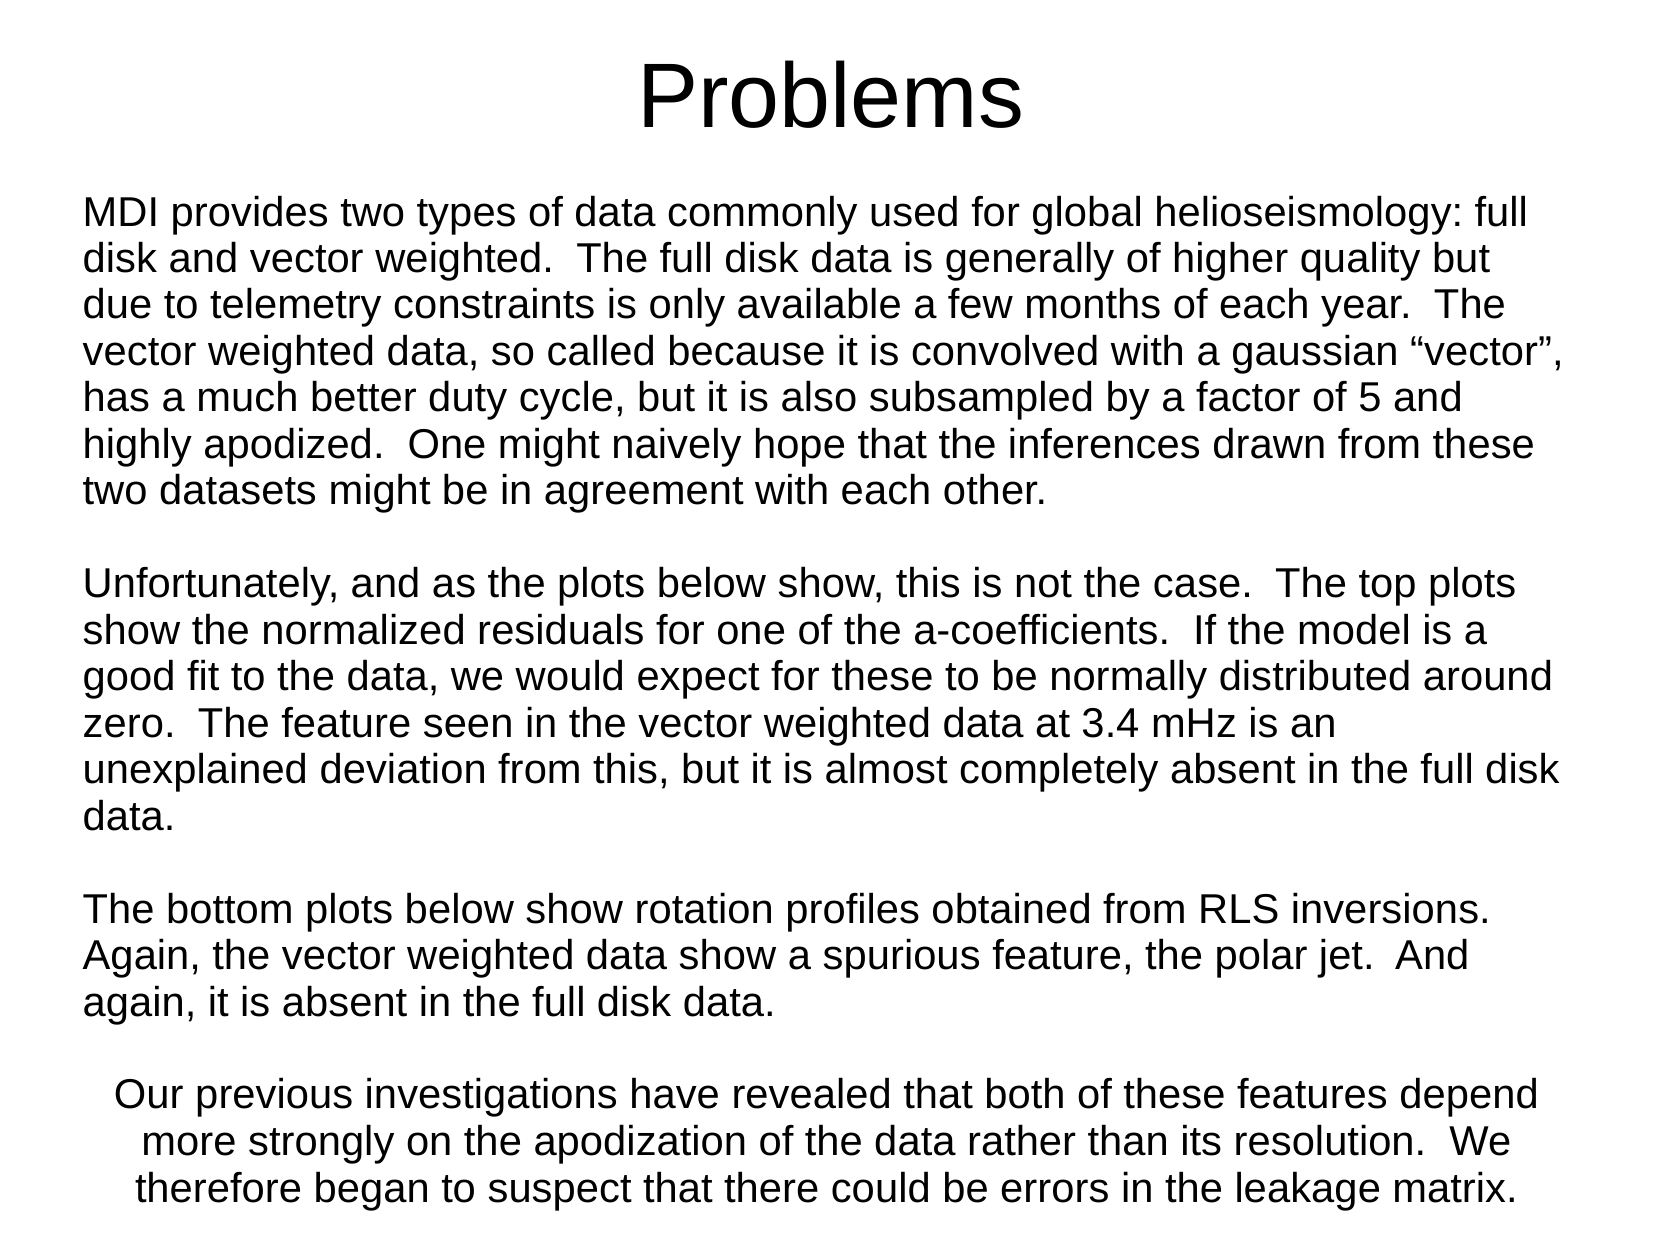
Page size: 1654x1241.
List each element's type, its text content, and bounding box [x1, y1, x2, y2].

title Problems [86, 0, 1576, 193]
subtitle MDI provides two types of data commonly used for global helioseismology: full disk and vector weighted. The full disk data is generally of higher quality but due to telemetry constraints is only available a few months of each year. The vector weighted data, so called because it is convolved with a gaussian “vector”, has a much better duty cycle, but it is also subsampled by a factor of 5 and highly apodized. One might naively hope that the inferences drawn from these two datasets might be in agreement with each other. Unfortunately, and as the plots below show, this is not the case. The top plots show the normalized residuals for one of the a-coefficients. If the model is a good fit to the data, we would expect for these to be normally distributed around zero. The feature seen in the vector weighted data at 3.4 mHz is an unexplained deviation from this, but it is almost completely absent in the full disk data. The bottom plots below show rotation profiles obtained from RLS inversions. Again, the vector weighted data show a spurious feature, the polar jet. And again, it is absent in the full disk data. Our previous investigations have revealed that both of these features depend more strongly on the apodization of the data rather than its resolution. We therefore began to suspect that there could be errors in the leakage matrix. [82, 188, 1571, 1211]
